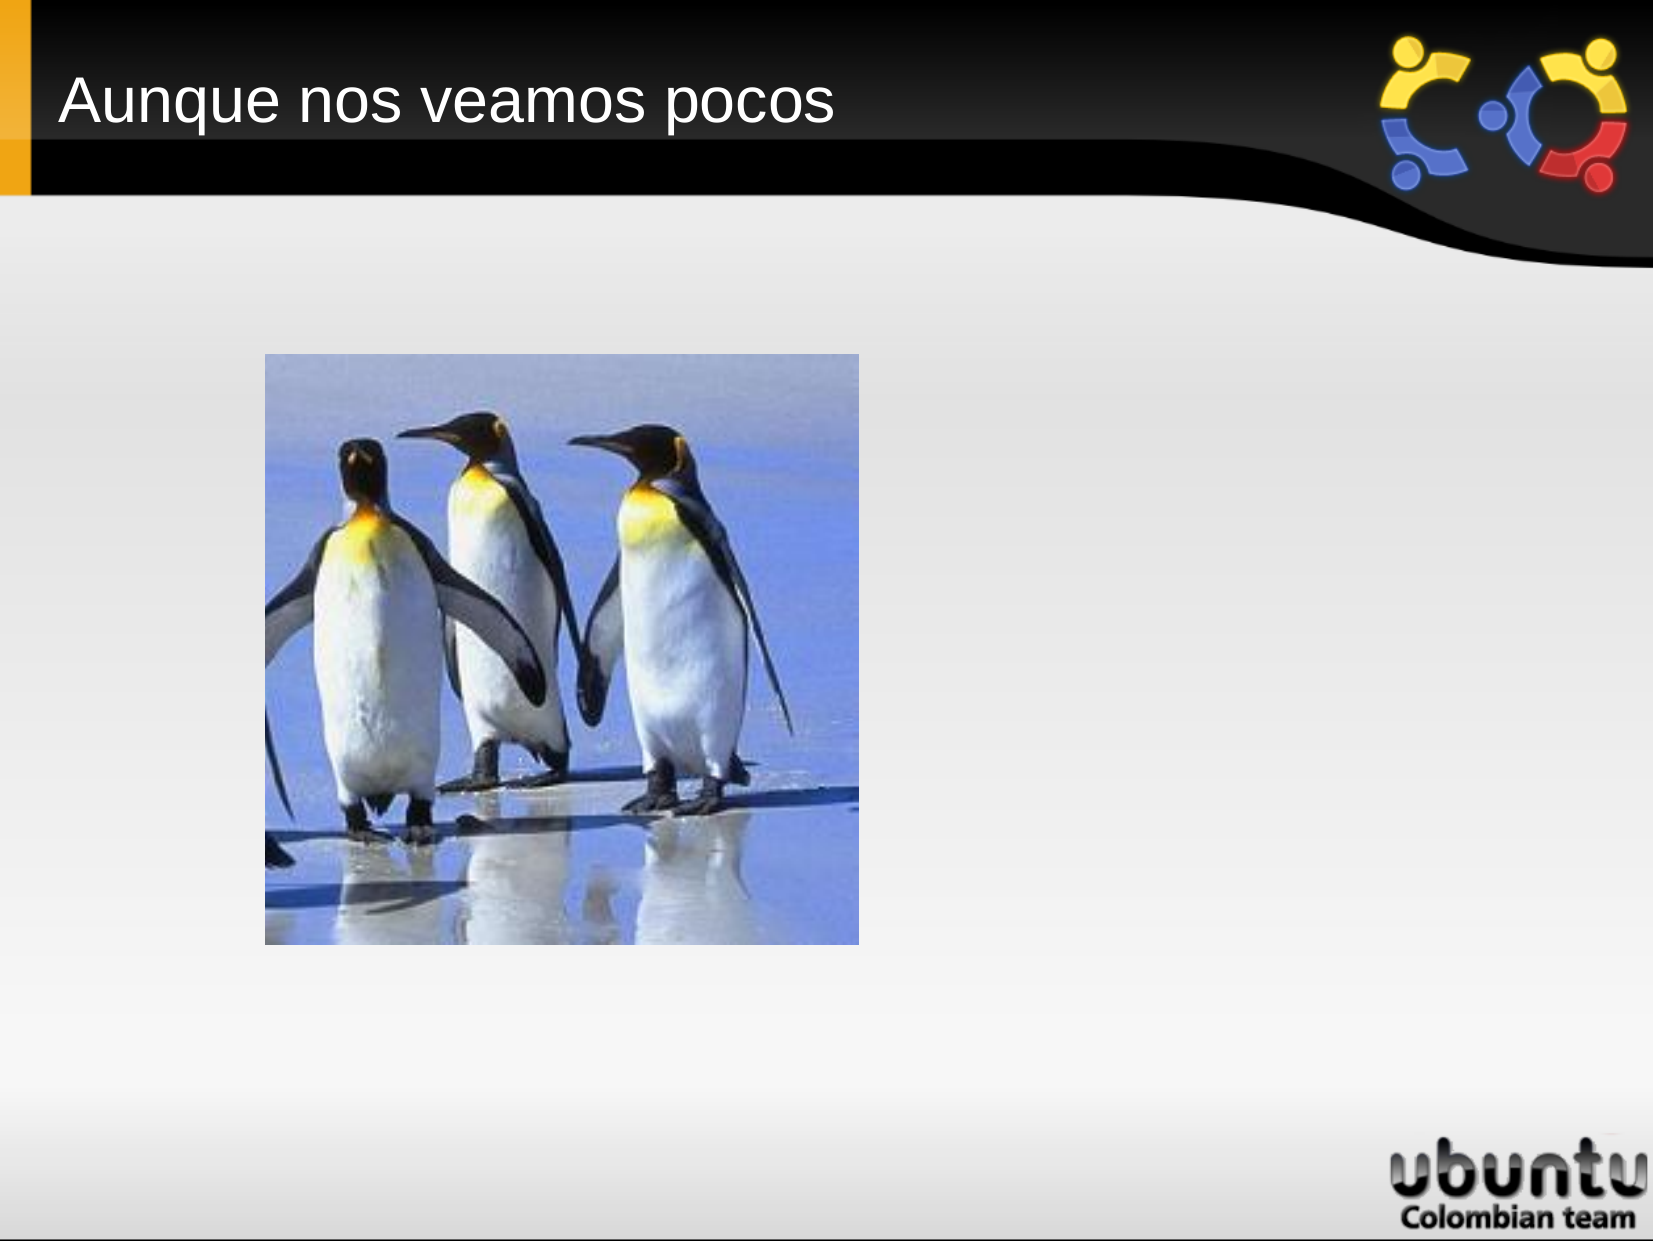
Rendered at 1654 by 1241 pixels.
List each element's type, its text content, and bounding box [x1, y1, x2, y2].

picture [0, 0, 1653, 1241]
title Aunque nos veamos pocos [59, 48, 1376, 153]
